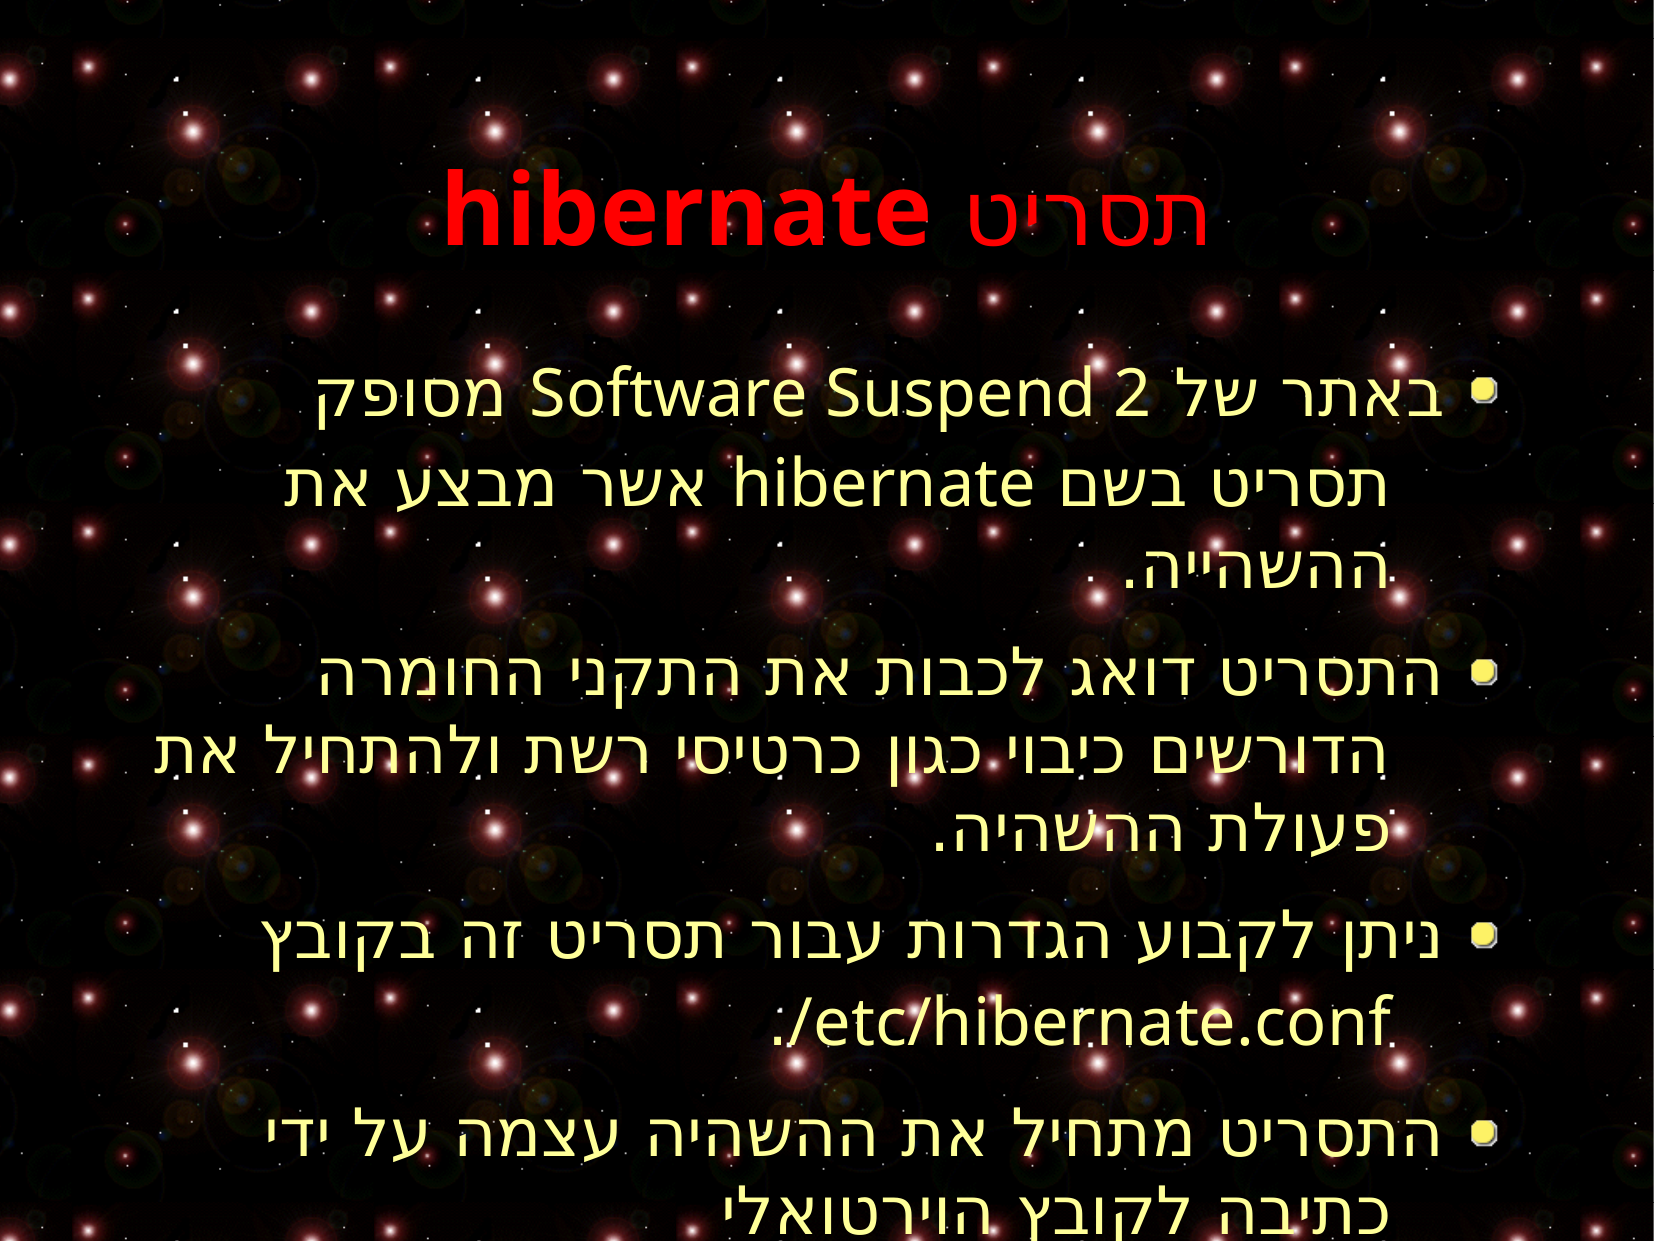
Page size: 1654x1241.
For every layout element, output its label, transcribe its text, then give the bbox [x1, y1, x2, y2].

picture [0, 0, 1654, 1241]
title תסריט hibernate [121, 102, 1534, 311]
list באתר של Software Suspend 2 מסופק תסריט בשם hibernate אשר מבצע את ההשהייה. התסריט דואג לכבות את התקני החומרה הדורשים כיבוי כגון כרטיסי רשת ולהתחיל את פעולת ההשהיה. ניתן לקבוע הגדרות עבור תסריט זה בקובץ ‎/etc/hibernate.conf. התסריט מתחיל את ההשהיה עצמה על ידי כתיבה לקובץ הוירטואלי ‎/proc/suspend2/do_suspend. [121, 344, 1534, 1127]
